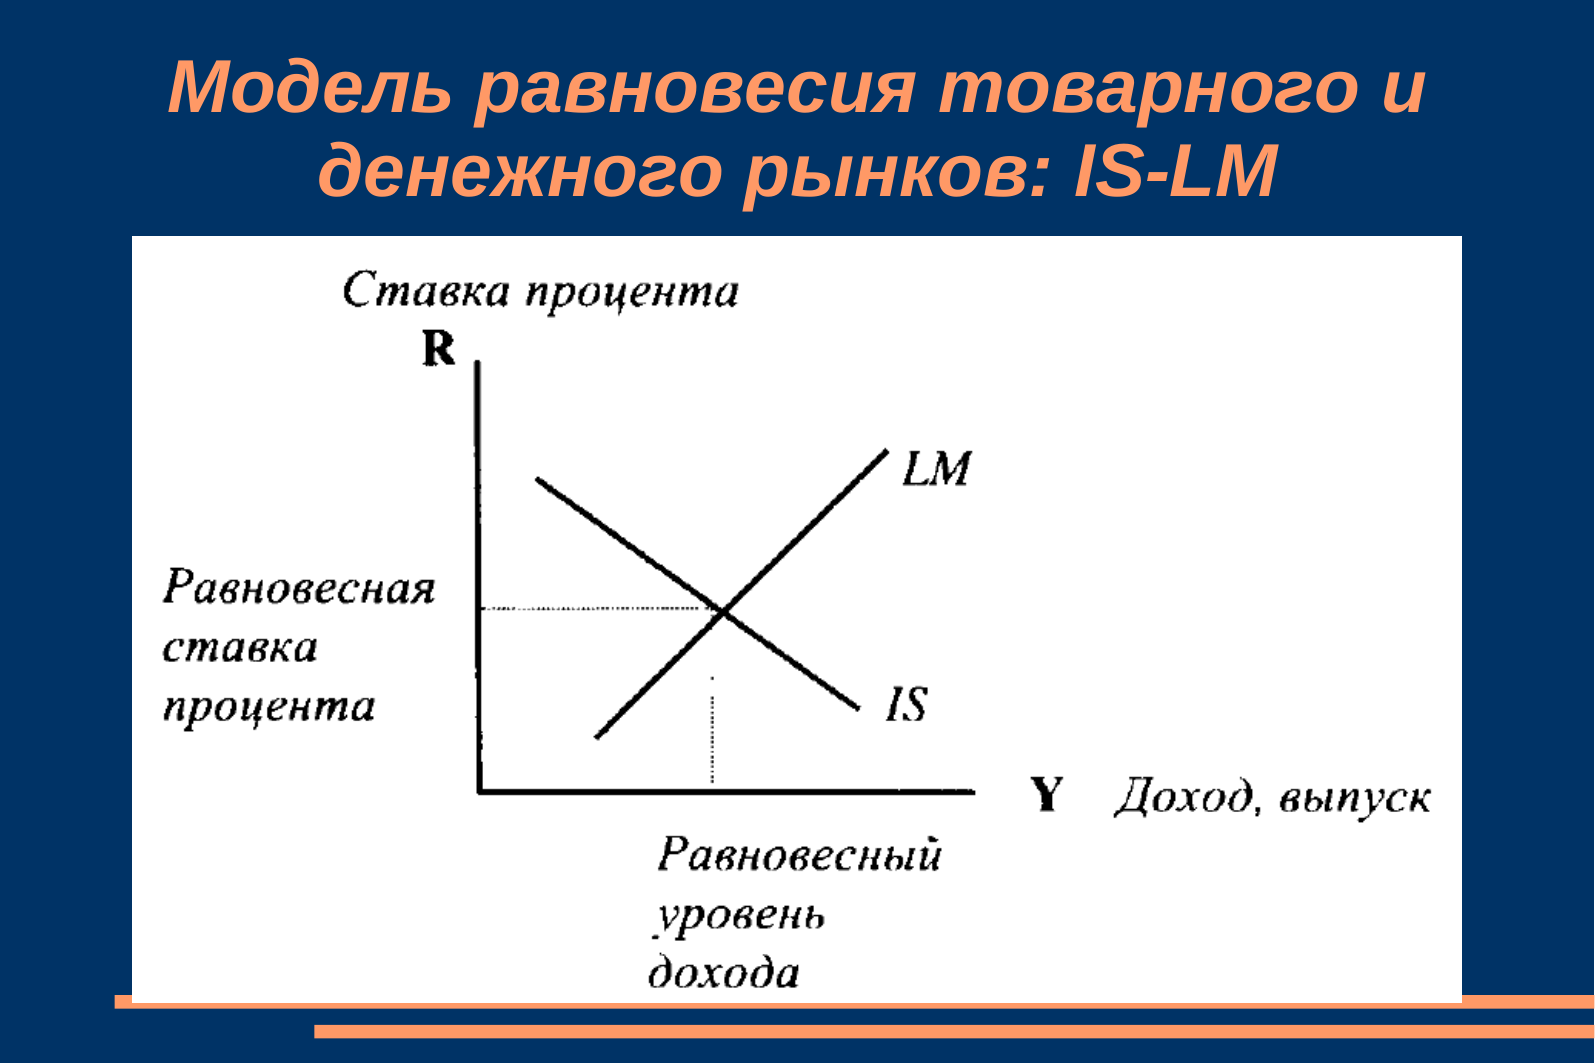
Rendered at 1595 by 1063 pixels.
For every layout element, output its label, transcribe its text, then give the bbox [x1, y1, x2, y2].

picture [132, 236, 1462, 1003]
title Модель равновесия товарного и денежного рынков: IS-LM [117, 44, 1479, 213]
